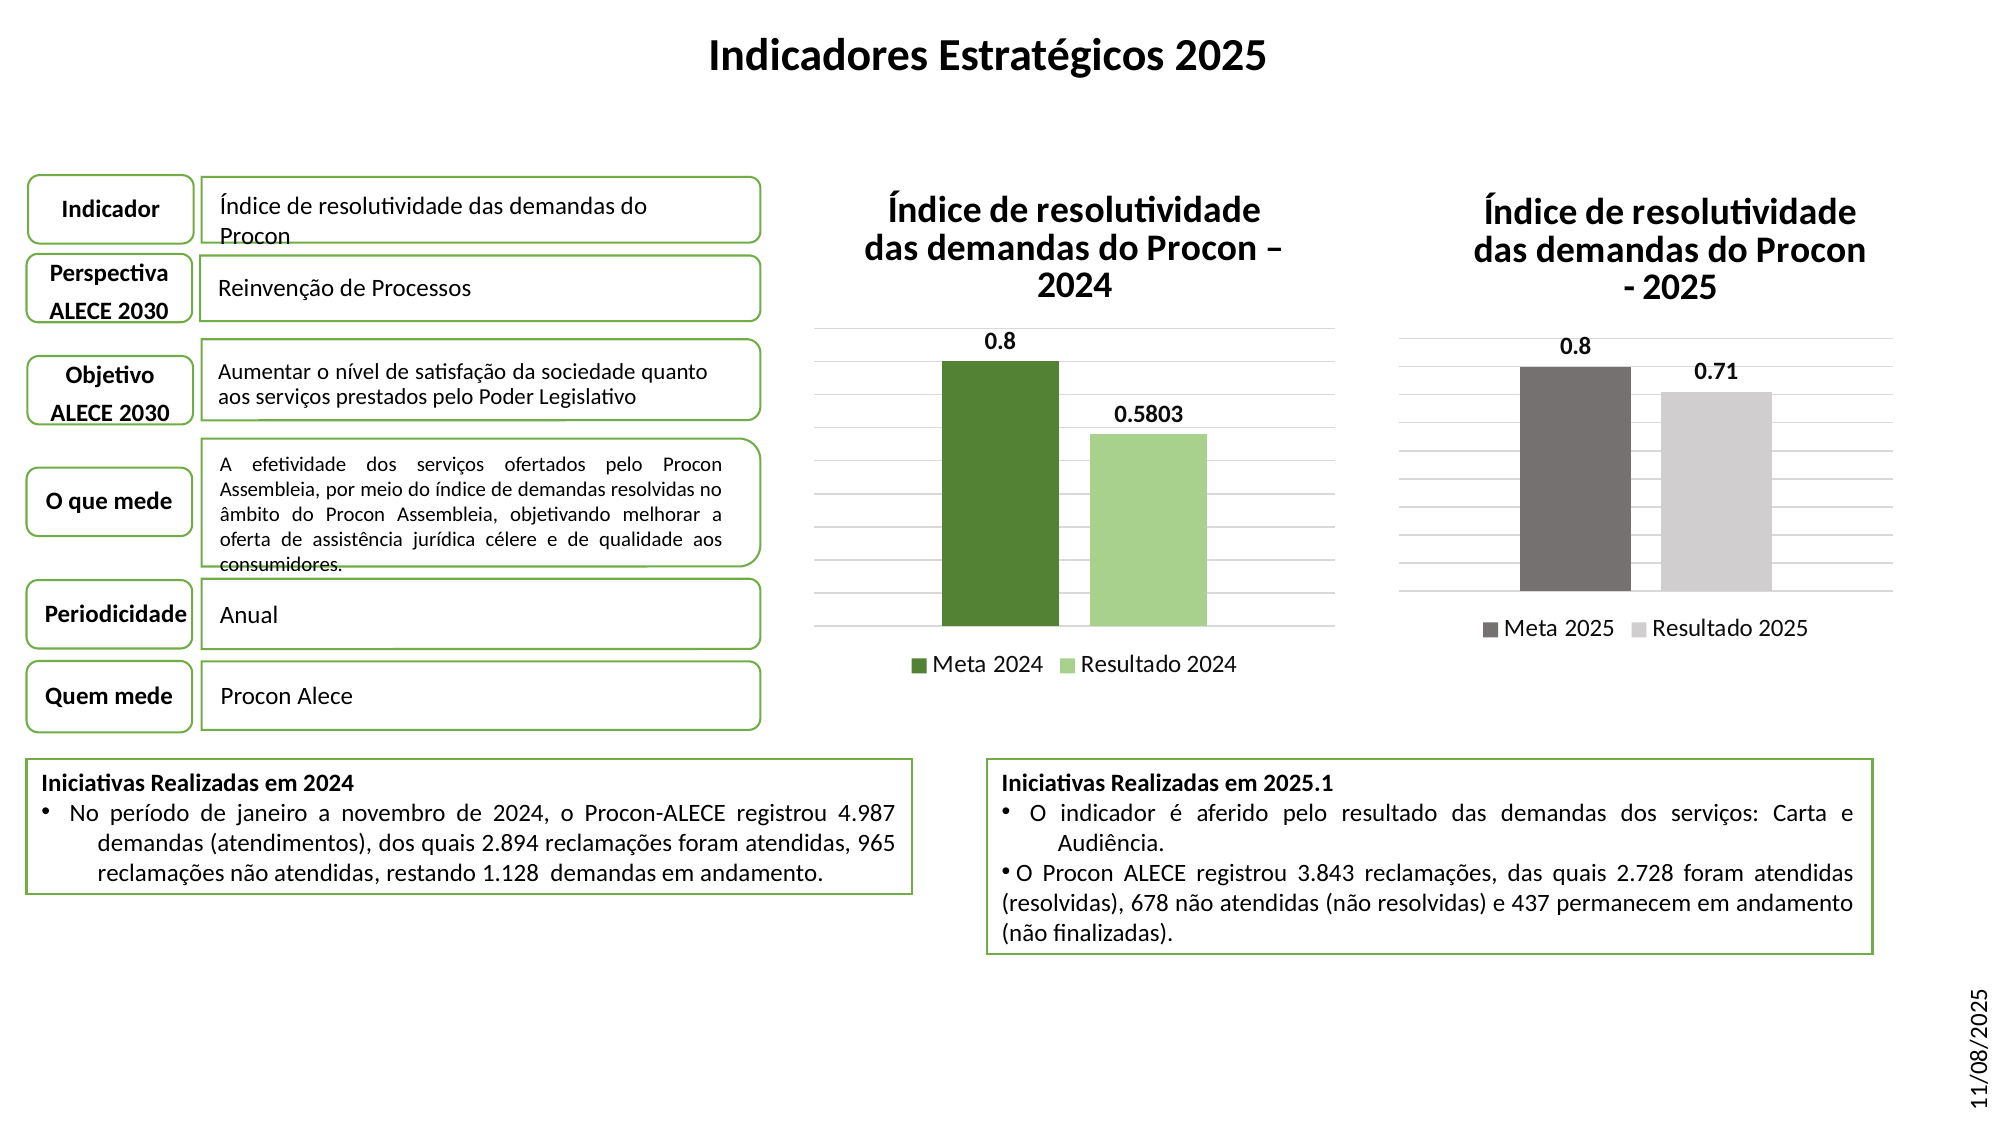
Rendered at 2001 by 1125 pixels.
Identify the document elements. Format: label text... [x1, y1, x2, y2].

text_box O que mede [35, 470, 184, 534]
text_box A efetividade dos serviços ofertados pelo Procon Assembleia, por meio do índice de demandas resolvidas no âmbito do Procon Assembleia, objetivando melhorar a oferta de assistência jurídica célere e de qualidade aos consumidores. [202, 442, 743, 566]
chart [802, 164, 1347, 685]
text_box Iniciativas Realizadas em 2024 No período de janeiro a novembro de 2024, o Procon-ALECE registrou 4.987 demandas (atendimentos), dos quais 2.894 reclamações foram atendidas, 965 reclamações não atendidas, restando 1.128 demandas em andamento. [27, 759, 912, 894]
text_box Objetivo ALECE 2030 [35, 358, 185, 422]
text_box Anual [202, 589, 743, 638]
text_box Aumentar o nível de satisfação da sociedade quanto aos serviços prestados pelo Poder Legislativo [200, 323, 743, 437]
text_box 11/08/2025 [1954, 972, 2000, 1125]
text_box Índice de resolutividade das demandas do Procon [202, 180, 743, 239]
text_box Iniciativas Realizadas em 2025.1 O indicador é aferido pelo resultado das demandas dos serviços: Carta e Audiência. O Procon ALECE registrou 3.843 reclamações, das quais 2.728 foram atendidas (resolvidas), 678 não atendidas (não resolvidas) e 437 permanecem em andamento (não finalizadas). [987, 759, 1873, 954]
text_box Procon Alece [203, 674, 756, 716]
text_box Periodicidade [34, 582, 198, 646]
text_box Perspectiva ALECE 2030 [35, 256, 184, 320]
text_box Indicador [36, 177, 186, 241]
chart [1388, 176, 1904, 649]
text_box Quem mede [35, 663, 184, 730]
text_box Reinvenção de Processos [200, 259, 743, 318]
title Indicadores Estratégicos 2025 [671, 22, 1305, 89]
